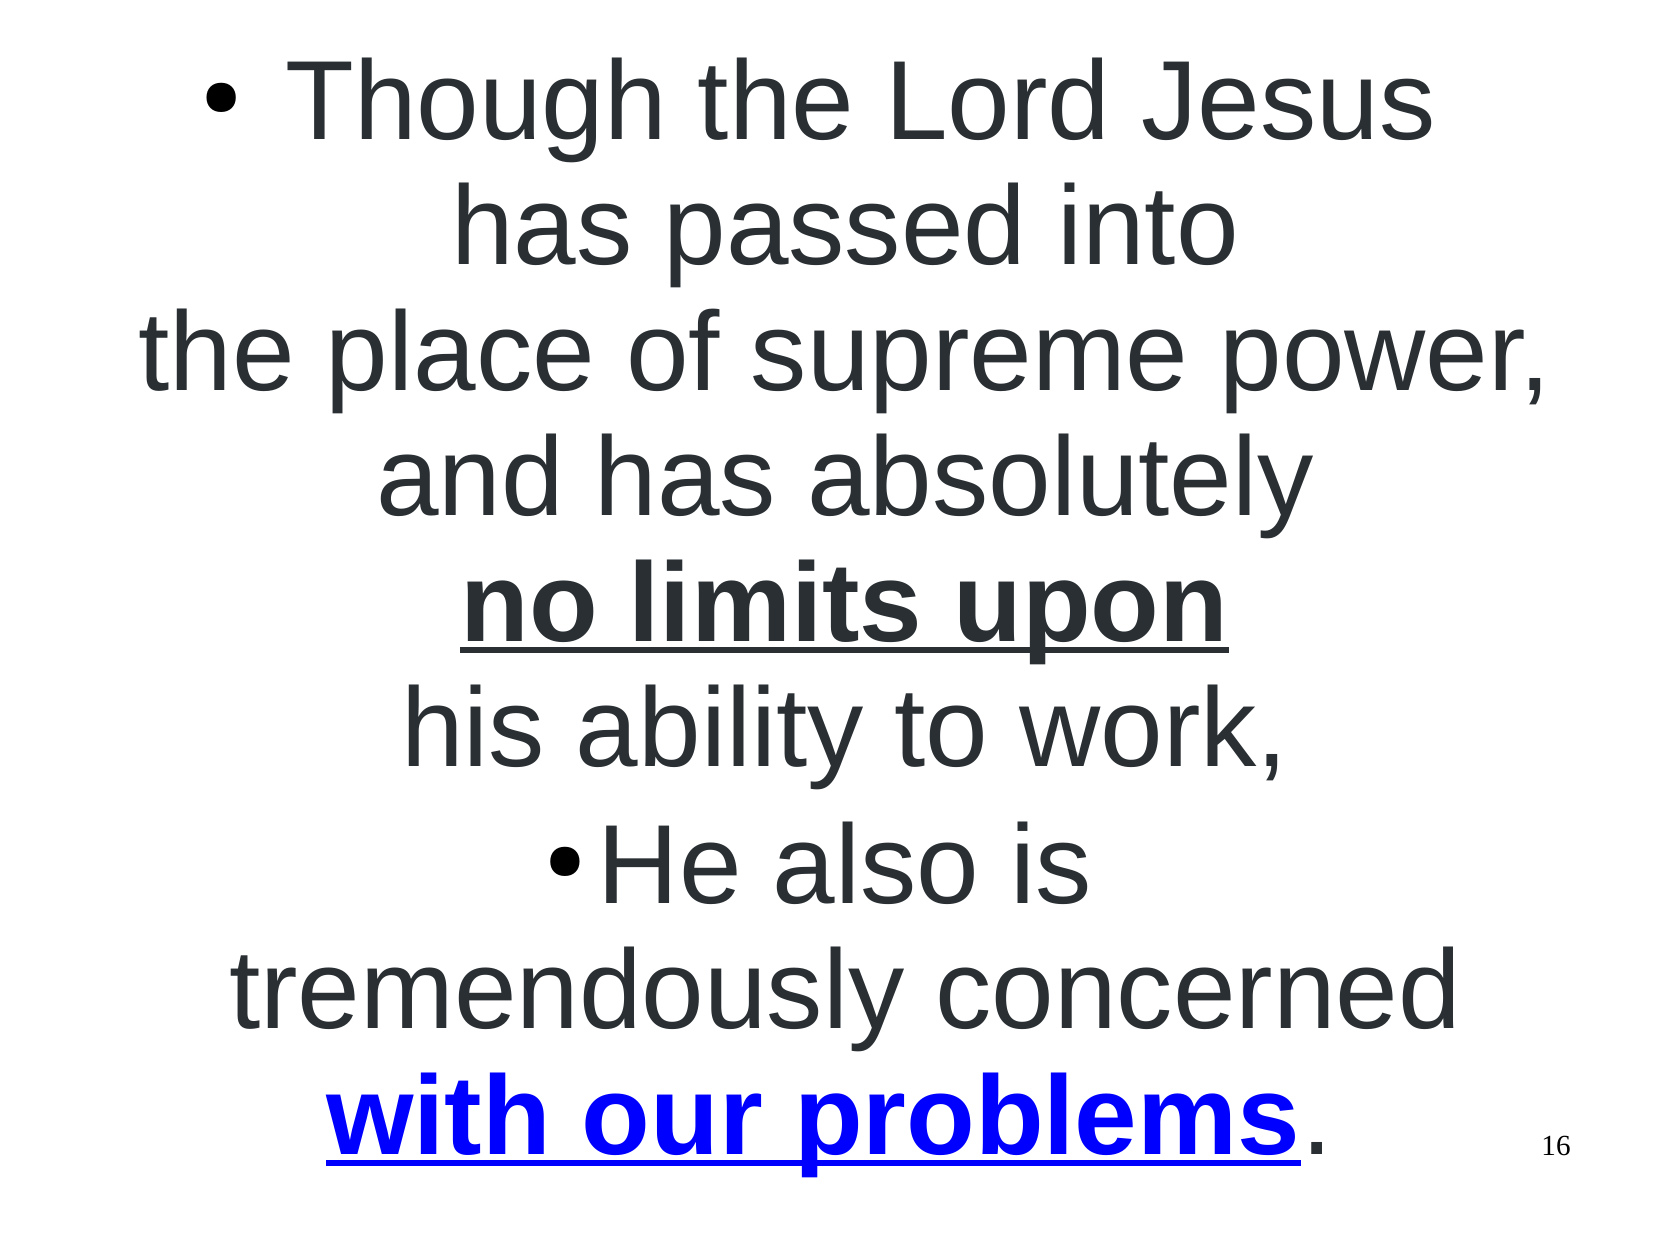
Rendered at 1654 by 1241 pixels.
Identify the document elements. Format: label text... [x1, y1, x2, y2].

list Though the Lord Jesus has passed into the place of supreme power, and has absolutely no limits upon his ability to work, He also is tremendously concerned with our problems. [37, 37, 1613, 1238]
